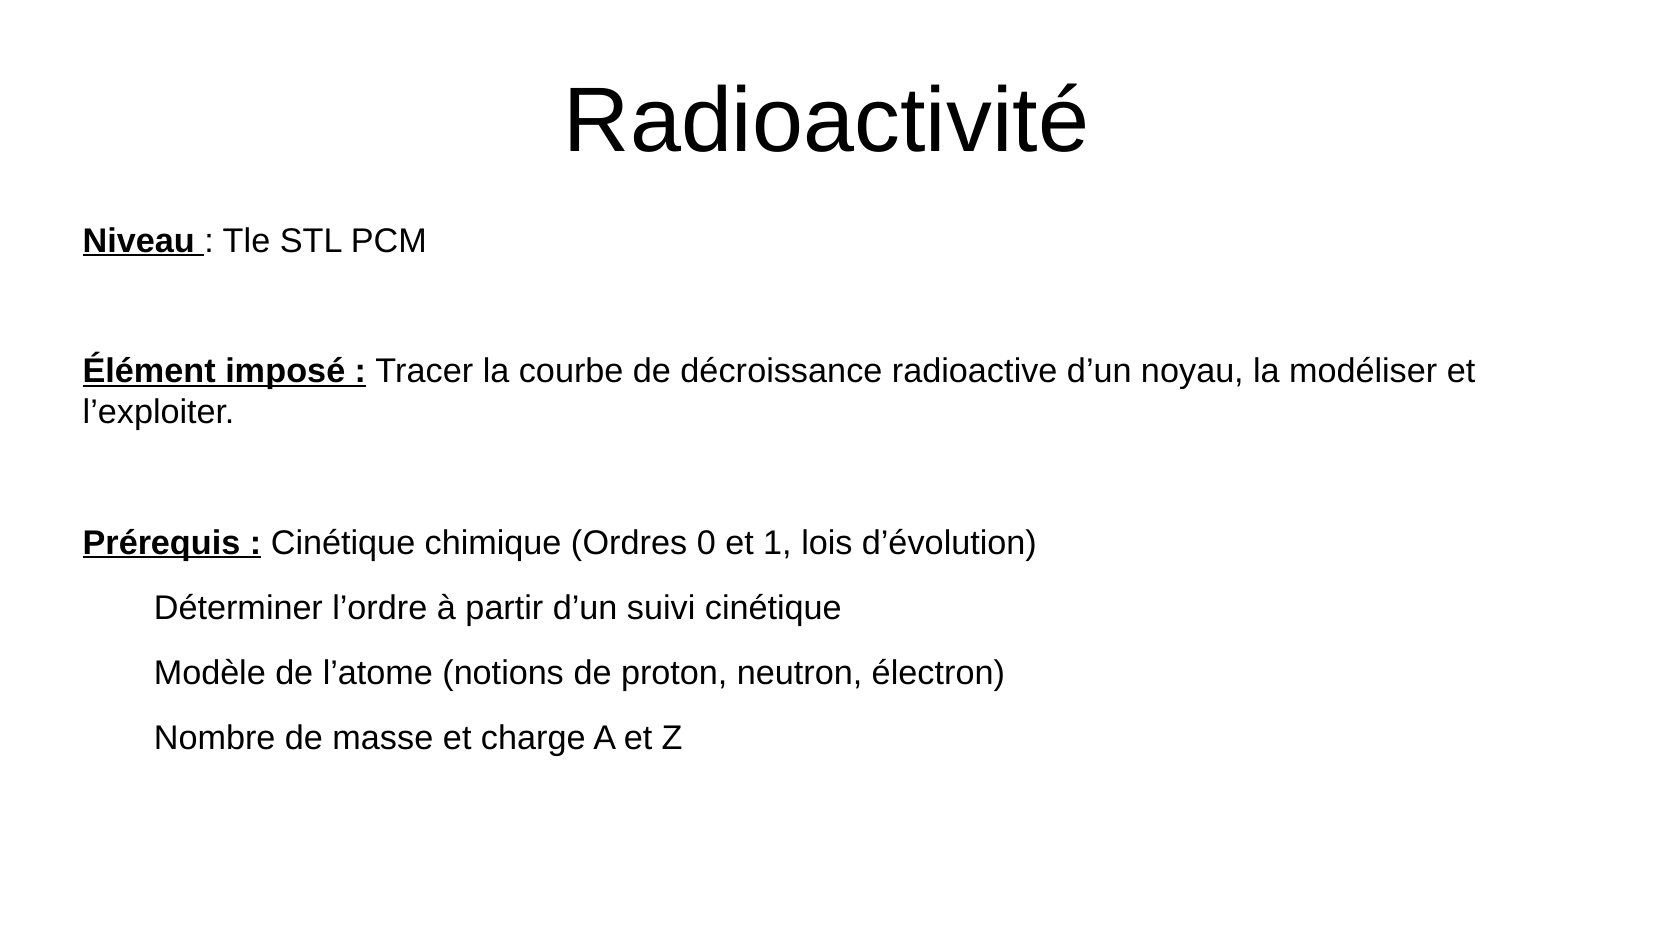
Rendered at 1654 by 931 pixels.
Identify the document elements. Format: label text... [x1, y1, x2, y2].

subtitle Niveau : Tle STL PCM Élément imposé : Tracer la courbe de décroissance radioactive d’un noyau, la modéliser et l’exploiter. Prérequis : Cinétique chimique (Ordres 0 et 1, lois d’évolution) Déterminer l’ordre à partir d’un suivi cinétique Modèle de l’atome (notions de proton, neutron, électron) Nombre de masse et charge A et Z [82, 217, 1571, 758]
title Radioactivité [82, 37, 1571, 193]
